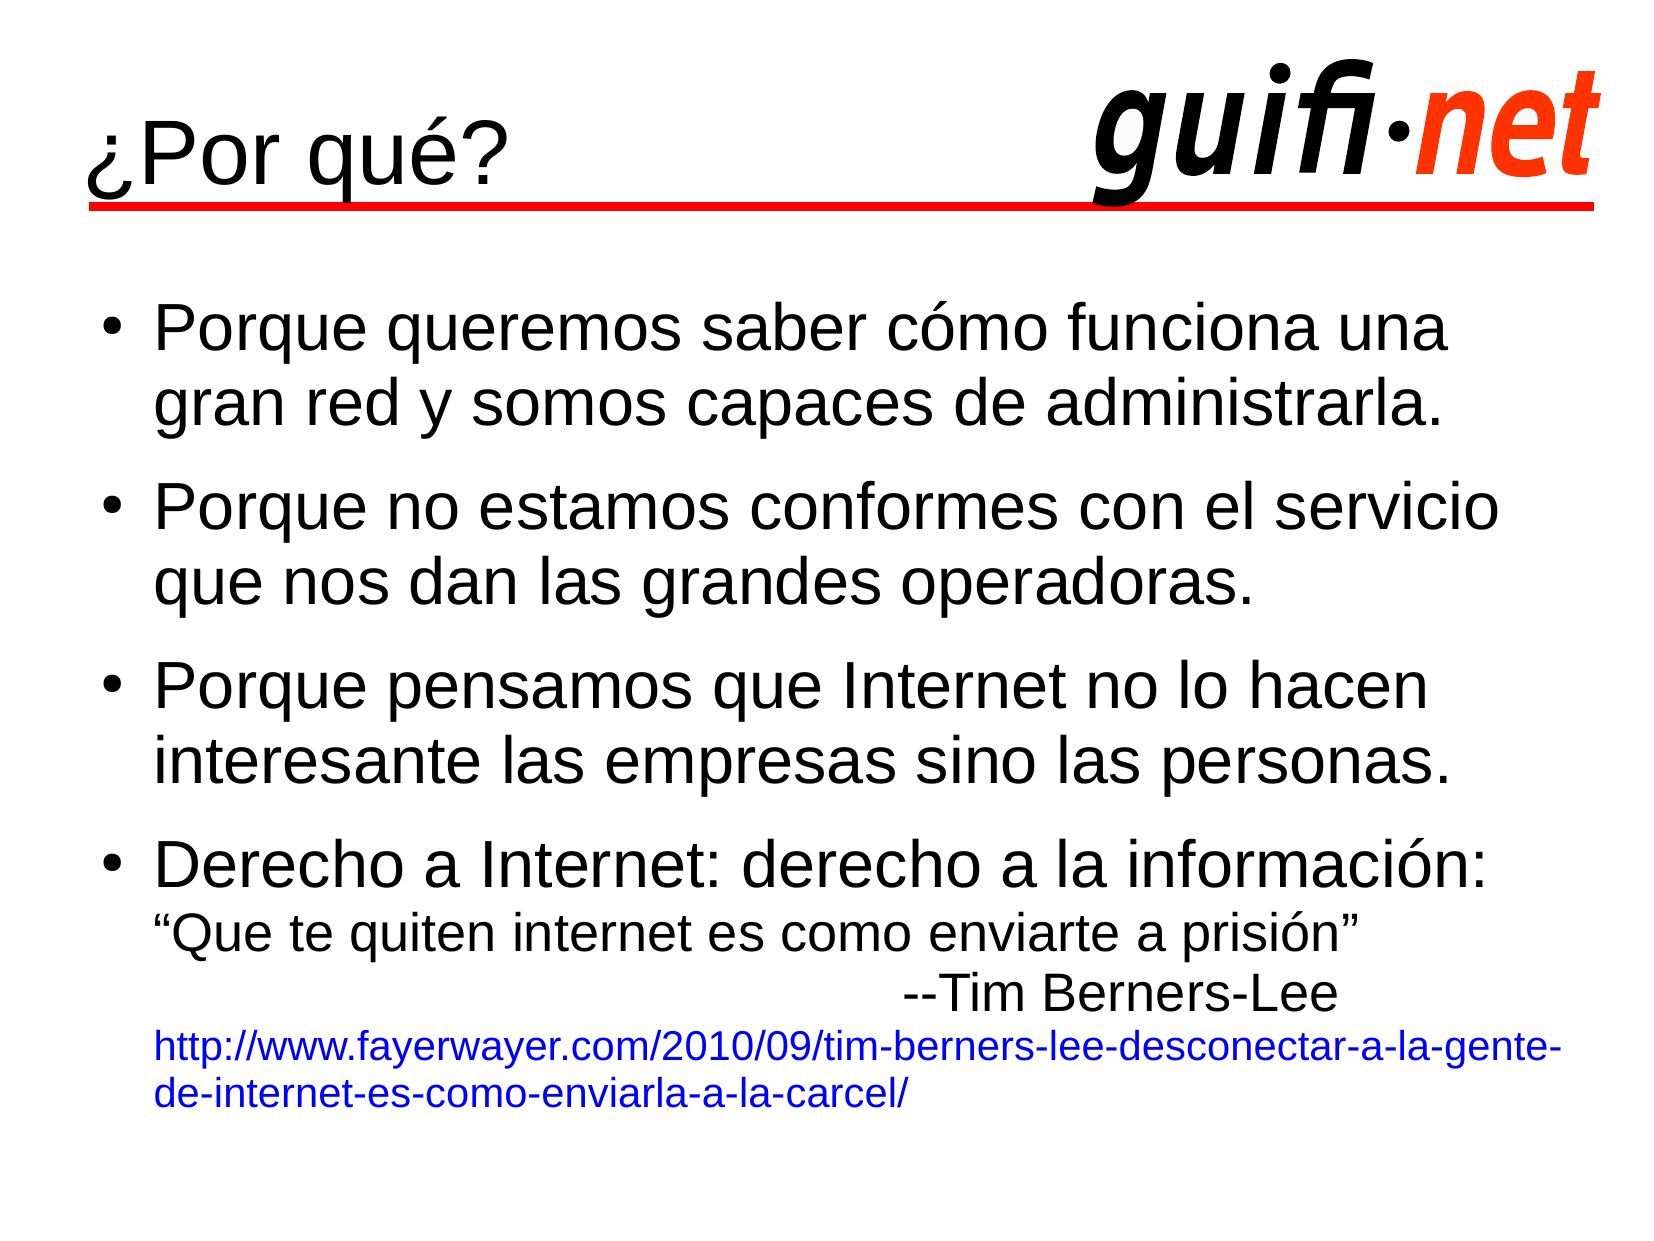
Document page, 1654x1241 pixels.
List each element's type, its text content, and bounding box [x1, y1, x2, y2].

list Porque queremos saber cómo funciona una gran red y somos capaces de administrarla. Porque no estamos conformes con el servicio que nos dan las grandes operadoras. Porque pensamos que Internet no lo hacen interesante las empresas sino las personas. Derecho a Internet: derecho a la información: “Que te quiten internet es como enviarte a prisión” --Tim Berners-Lee http://www.fayerwayer.com/2010/09/tim-berners-lee-desconectar-a-la-gente-de-internet-es-como-enviarla-a-la-carcel/ [82, 290, 1571, 1182]
title ¿Por qué? [82, 49, 1571, 257]
